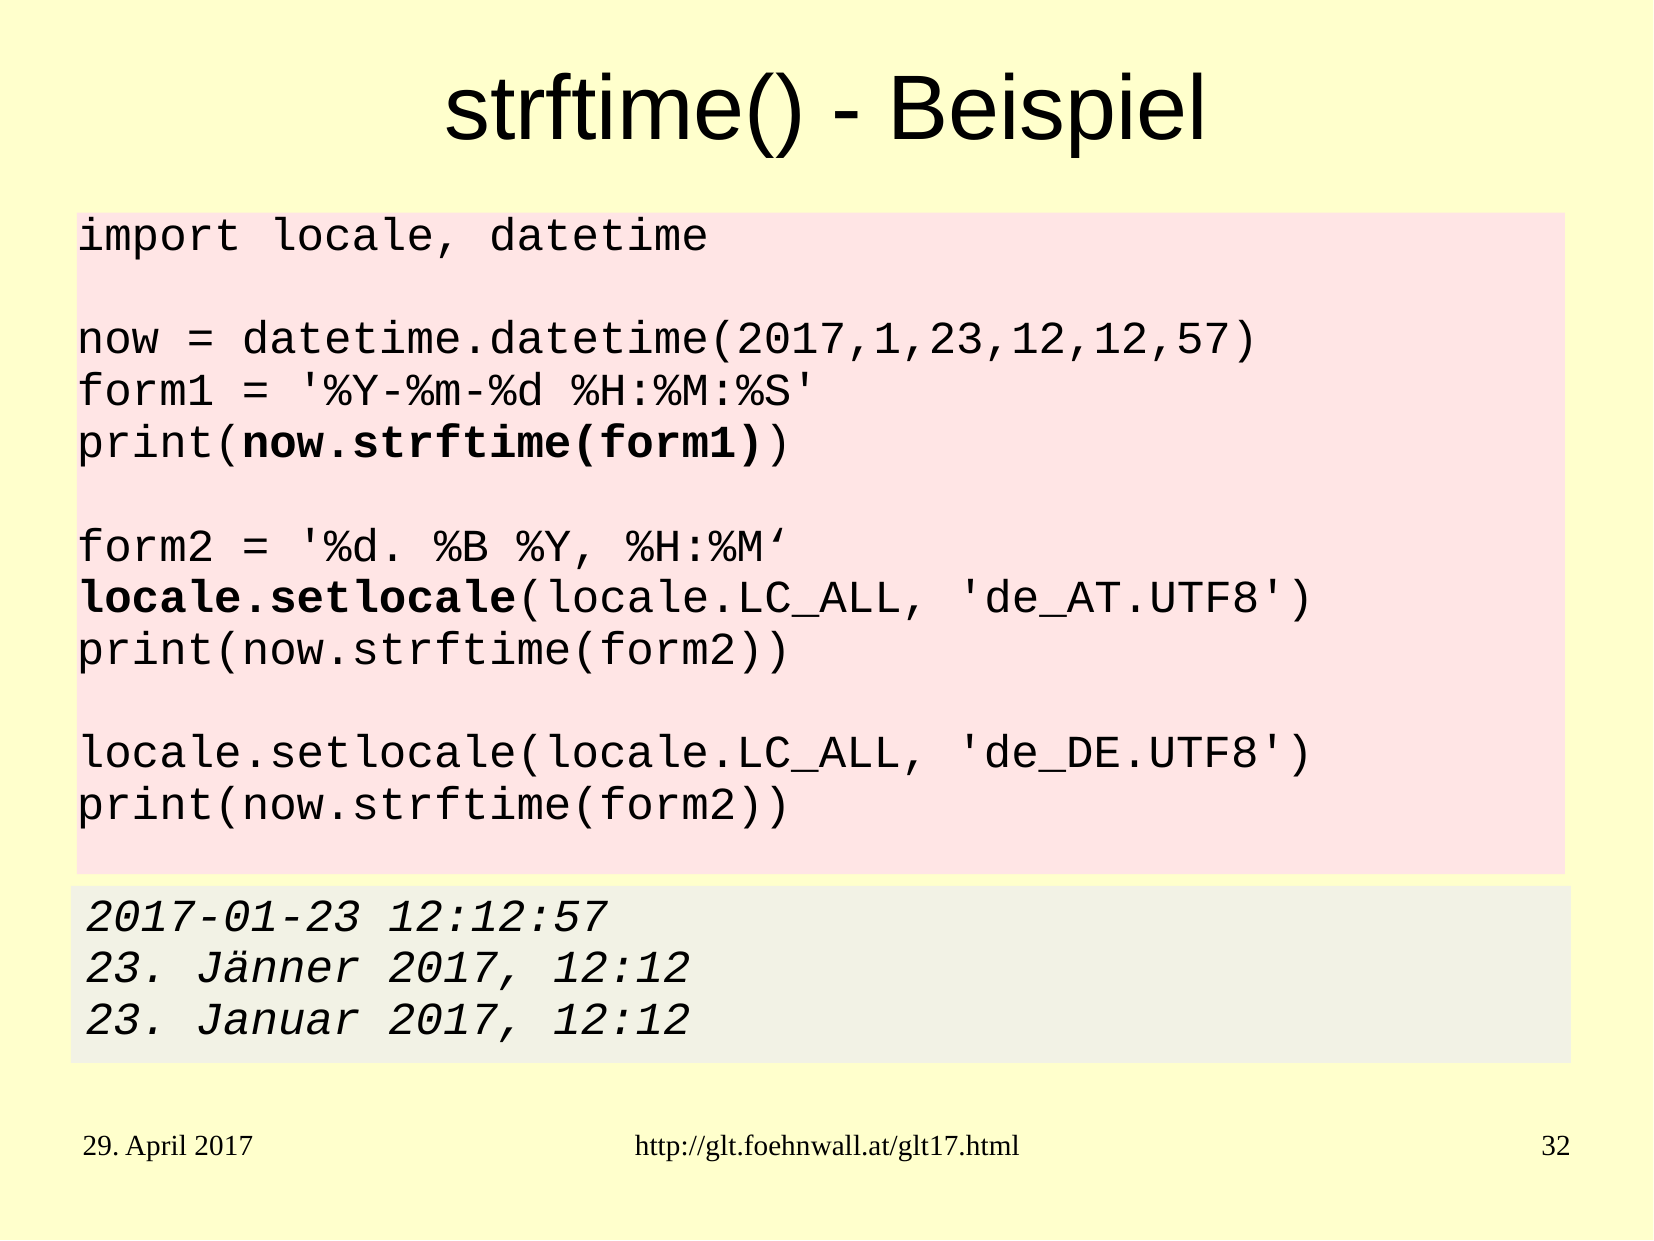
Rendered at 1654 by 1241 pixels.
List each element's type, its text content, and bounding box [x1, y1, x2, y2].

list import locale, datetime now = datetime.datetime(2017,1,23,12,12,57) form1 = '%Y-%m-%d %H:%M:%S' print(now.strftime(form1)) form2 = '%d. %B %Y, %H:%M‘ locale.setlocale(locale.LC_ALL, 'de_AT.UTF8') print(now.strftime(form2)) locale.setlocale(locale.LC_ALL, 'de_DE.UTF8') print(now.strftime(form2)) [76, 212, 1565, 875]
title strftime() - Beispiel [82, 43, 1571, 172]
text_box 2017-01-23 12:12:57 23. Jänner 2017, 12:12 23. Januar 2017, 12:12 [70, 885, 1571, 1063]
